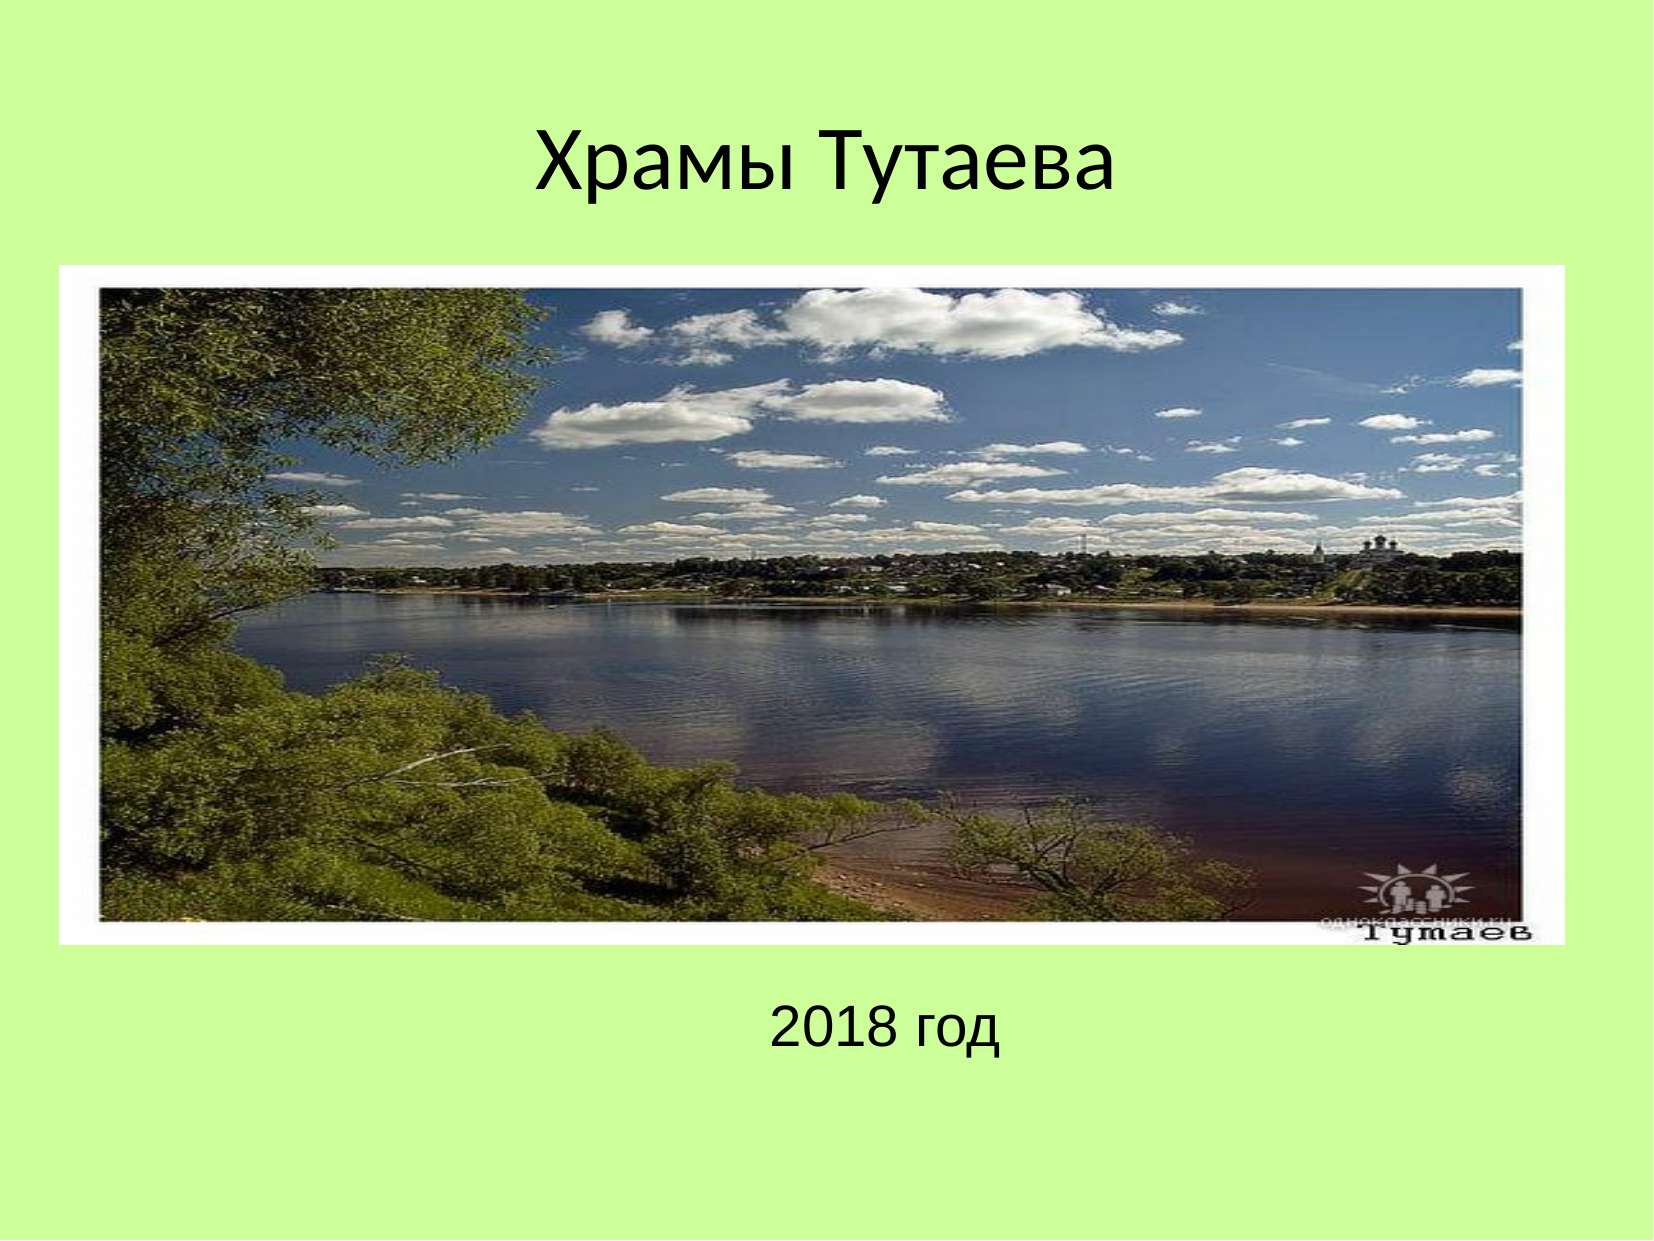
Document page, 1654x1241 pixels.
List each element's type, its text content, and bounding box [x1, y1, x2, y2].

picture [59, 265, 1565, 945]
title Храмы Тутаева [82, 49, 1571, 257]
text_box 2018 год [88, 856, 1536, 1066]
